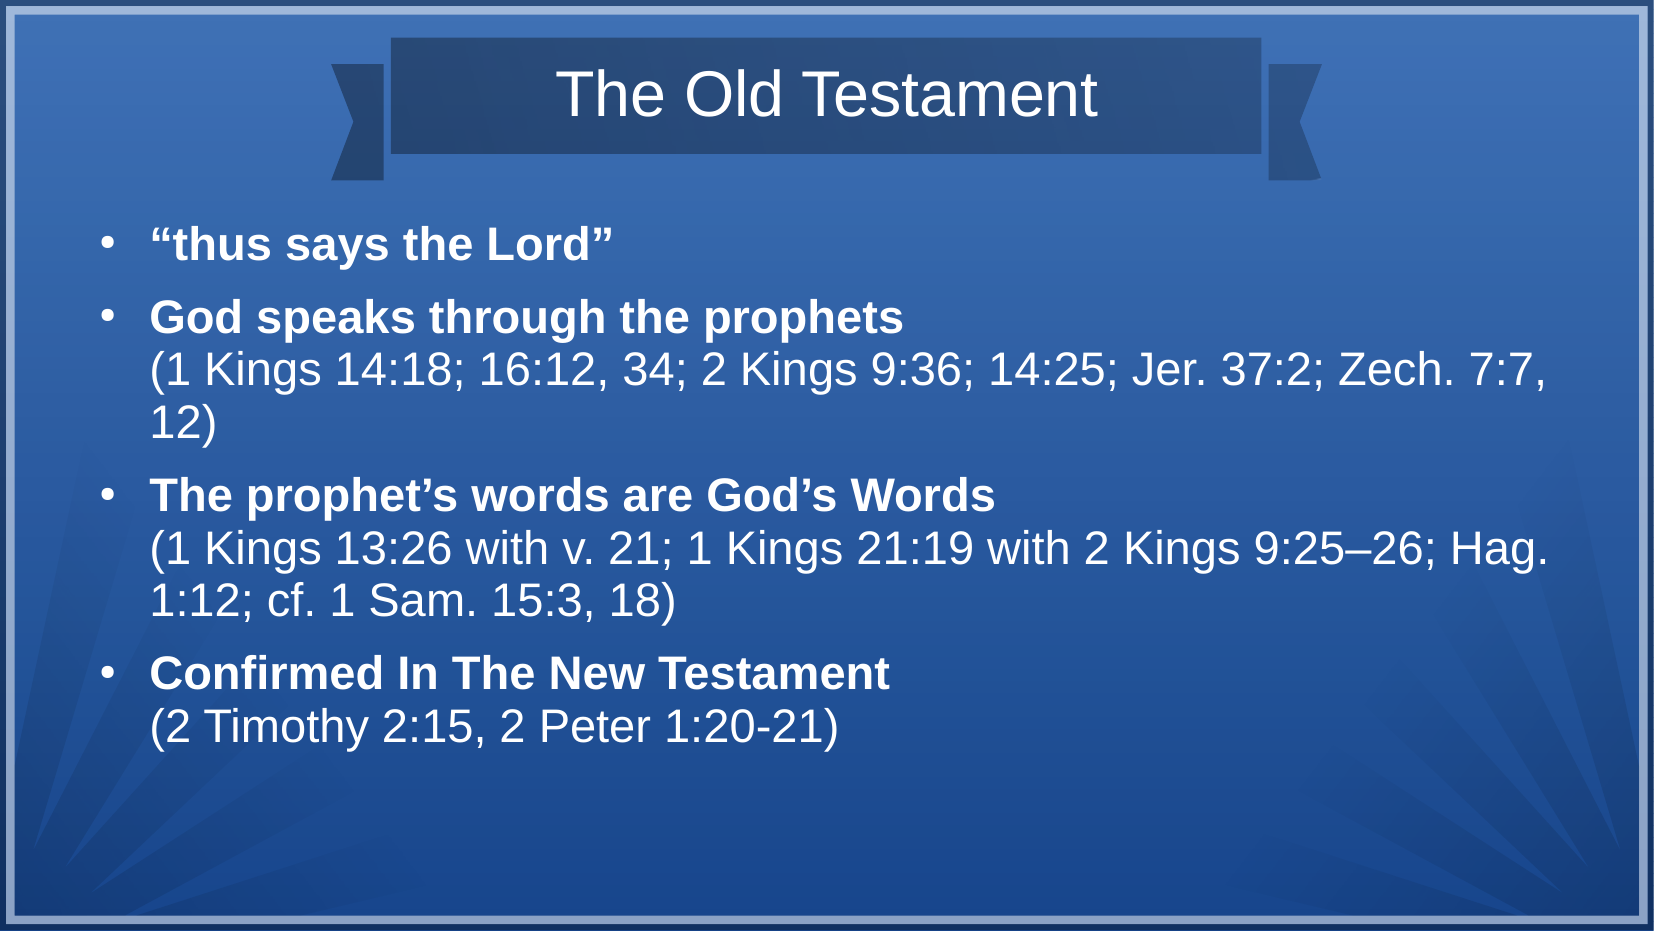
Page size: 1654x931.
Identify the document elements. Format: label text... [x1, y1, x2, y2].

list “thus says the Lord” God speaks through the prophets (1 Kings 14:18; 16:12, 34; 2 Kings 9:36; 14:25; Jer. 37:2; Zech. 7:7, 12) The prophet’s words are God’s Words (1 Kings 13:26 with v. 21; 1 Kings 21:19 with 2 Kings 9:25–26; Hag. 1:12; cf. 1 Sam. 15:3, 18) Confirmed In The New Testament (2 Timothy 2:15, 2 Peter 1:20-21) [82, 217, 1571, 758]
title The Old Testament [389, 35, 1264, 154]
